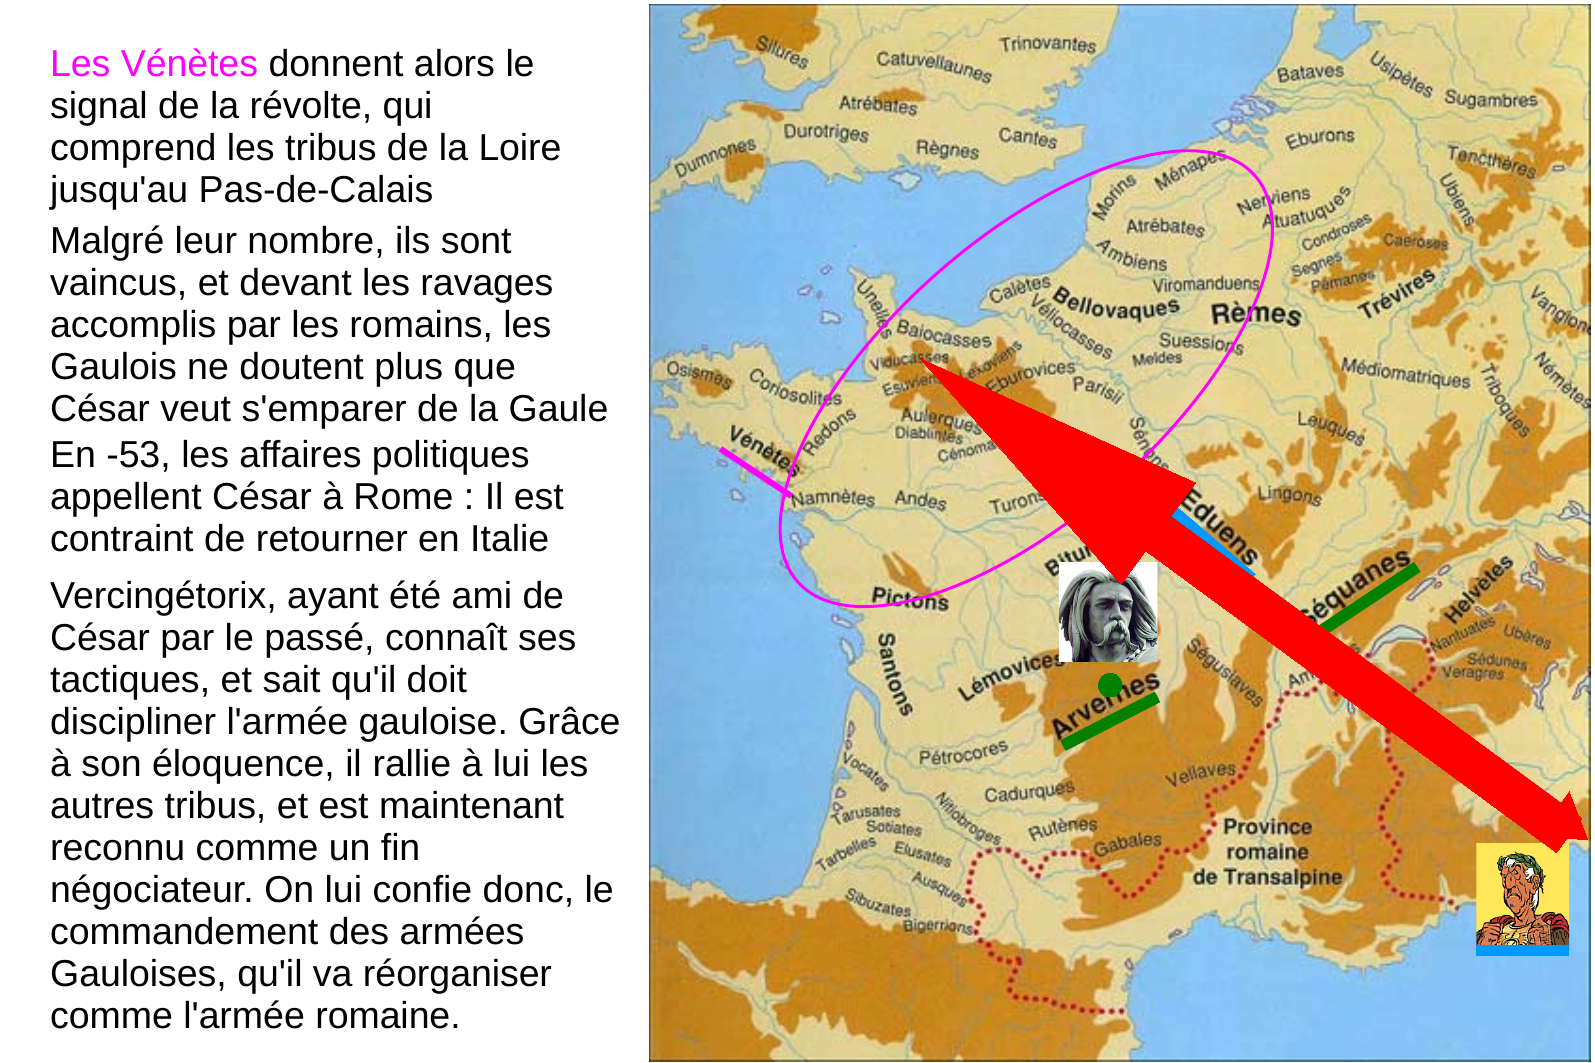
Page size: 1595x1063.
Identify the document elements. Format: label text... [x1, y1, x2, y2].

text_box Malgré leur nombre, ils sont vaincus, et devant les ravages accomplis par les romains, les Gaulois ne doutent plus que César veut s'emparer de la Gaule [35, 211, 638, 425]
text_box [920, 358, 1588, 853]
text_box Vercingétorix, ayant été ami de César par le passé, connaît ses tactiques, et sait qu'il doit discipliner l'armée gauloise. Grâce à son éloquence, il rallie à lui les autres tribus, et est maintenant reconnu comme un fin négociateur. On lui confie donc, le commandement des armées Gauloises, qu'il va réorganiser comme l'armée romaine. [35, 566, 638, 1045]
picture [649, 4, 1591, 1062]
text_box En -53, les affaires politiques appellent César à Rome : Il est contraint de retourner en Italie [35, 425, 638, 566]
text_box [1098, 673, 1123, 697]
text_box Les Vénètes donnent alors le signal de la révolte, qui comprend les tribus de la Loire jusqu'au Pas-de-Calais [35, 35, 615, 211]
